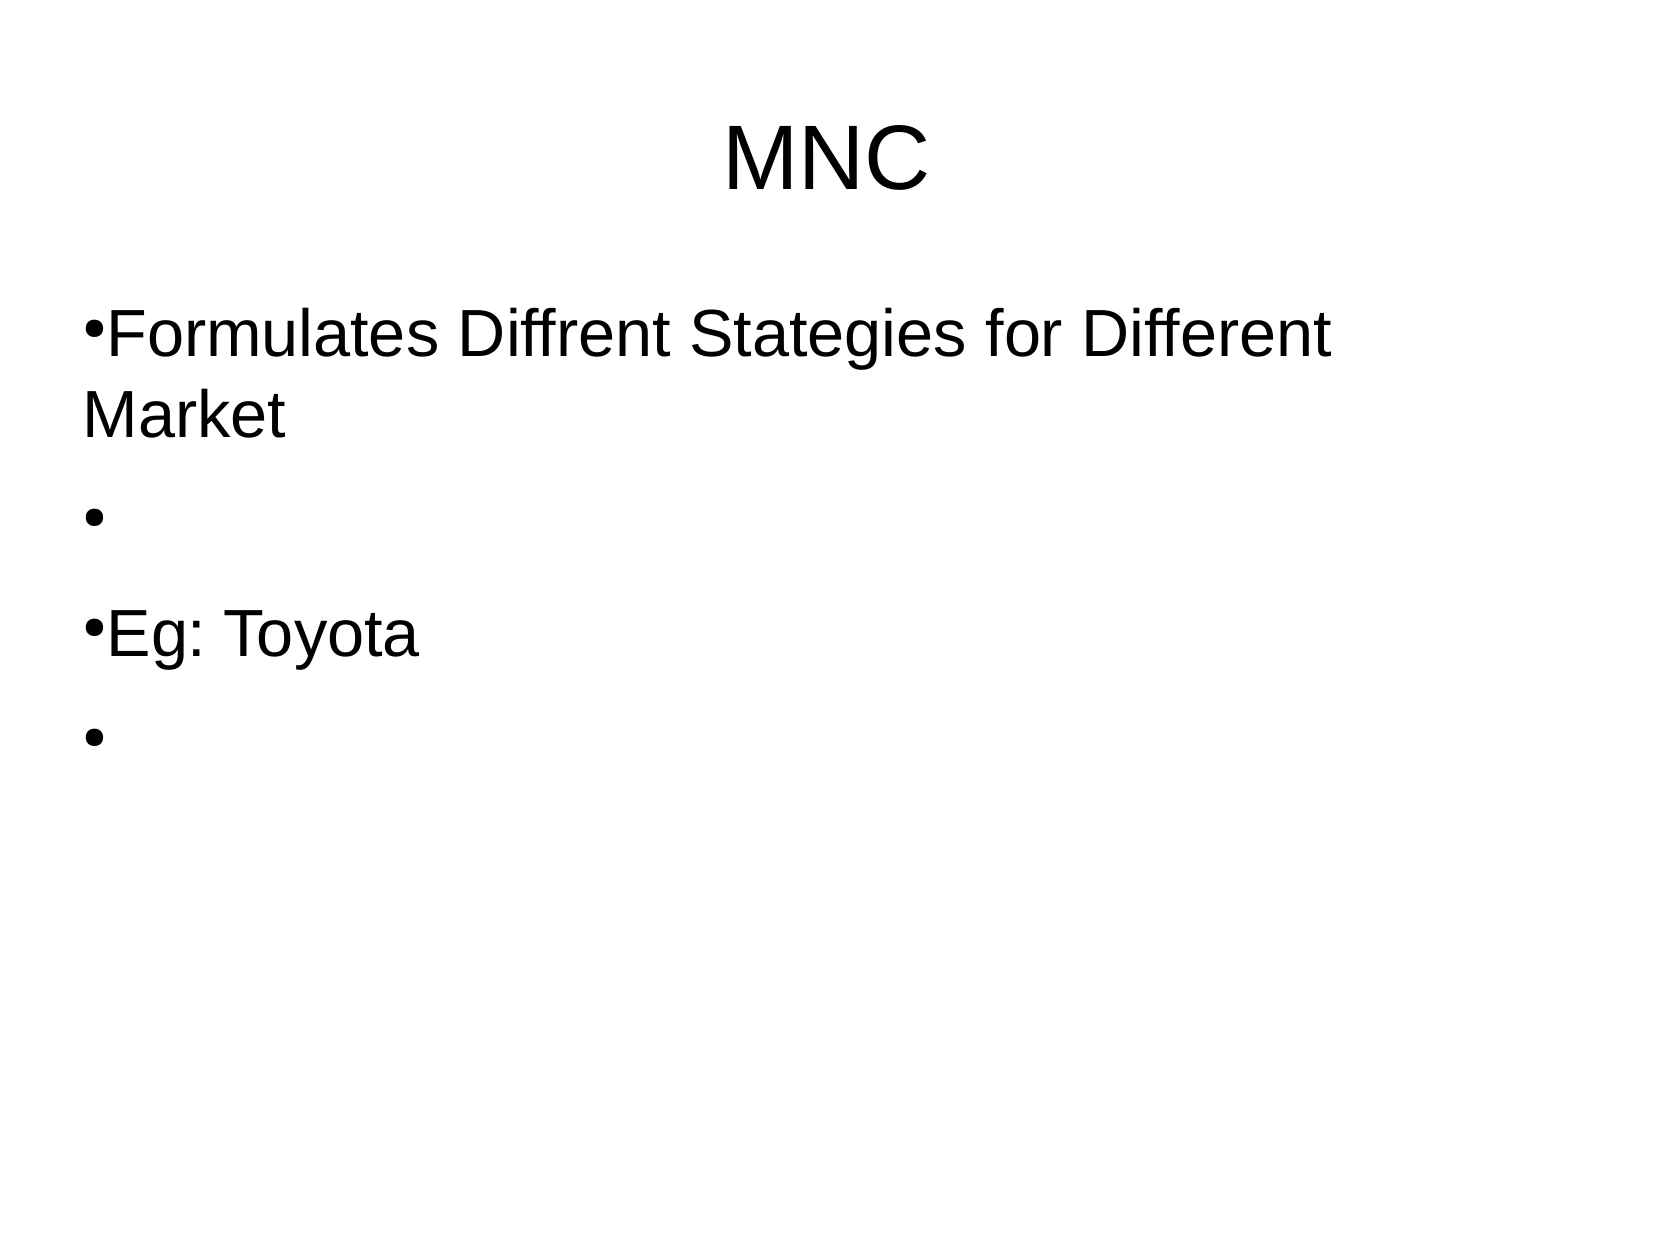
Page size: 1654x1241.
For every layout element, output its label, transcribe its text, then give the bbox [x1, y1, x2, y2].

list Formulates Diffrent Stategies for Different Market Eg: Toyota [82, 290, 1538, 1010]
title MNC [82, 49, 1571, 257]
